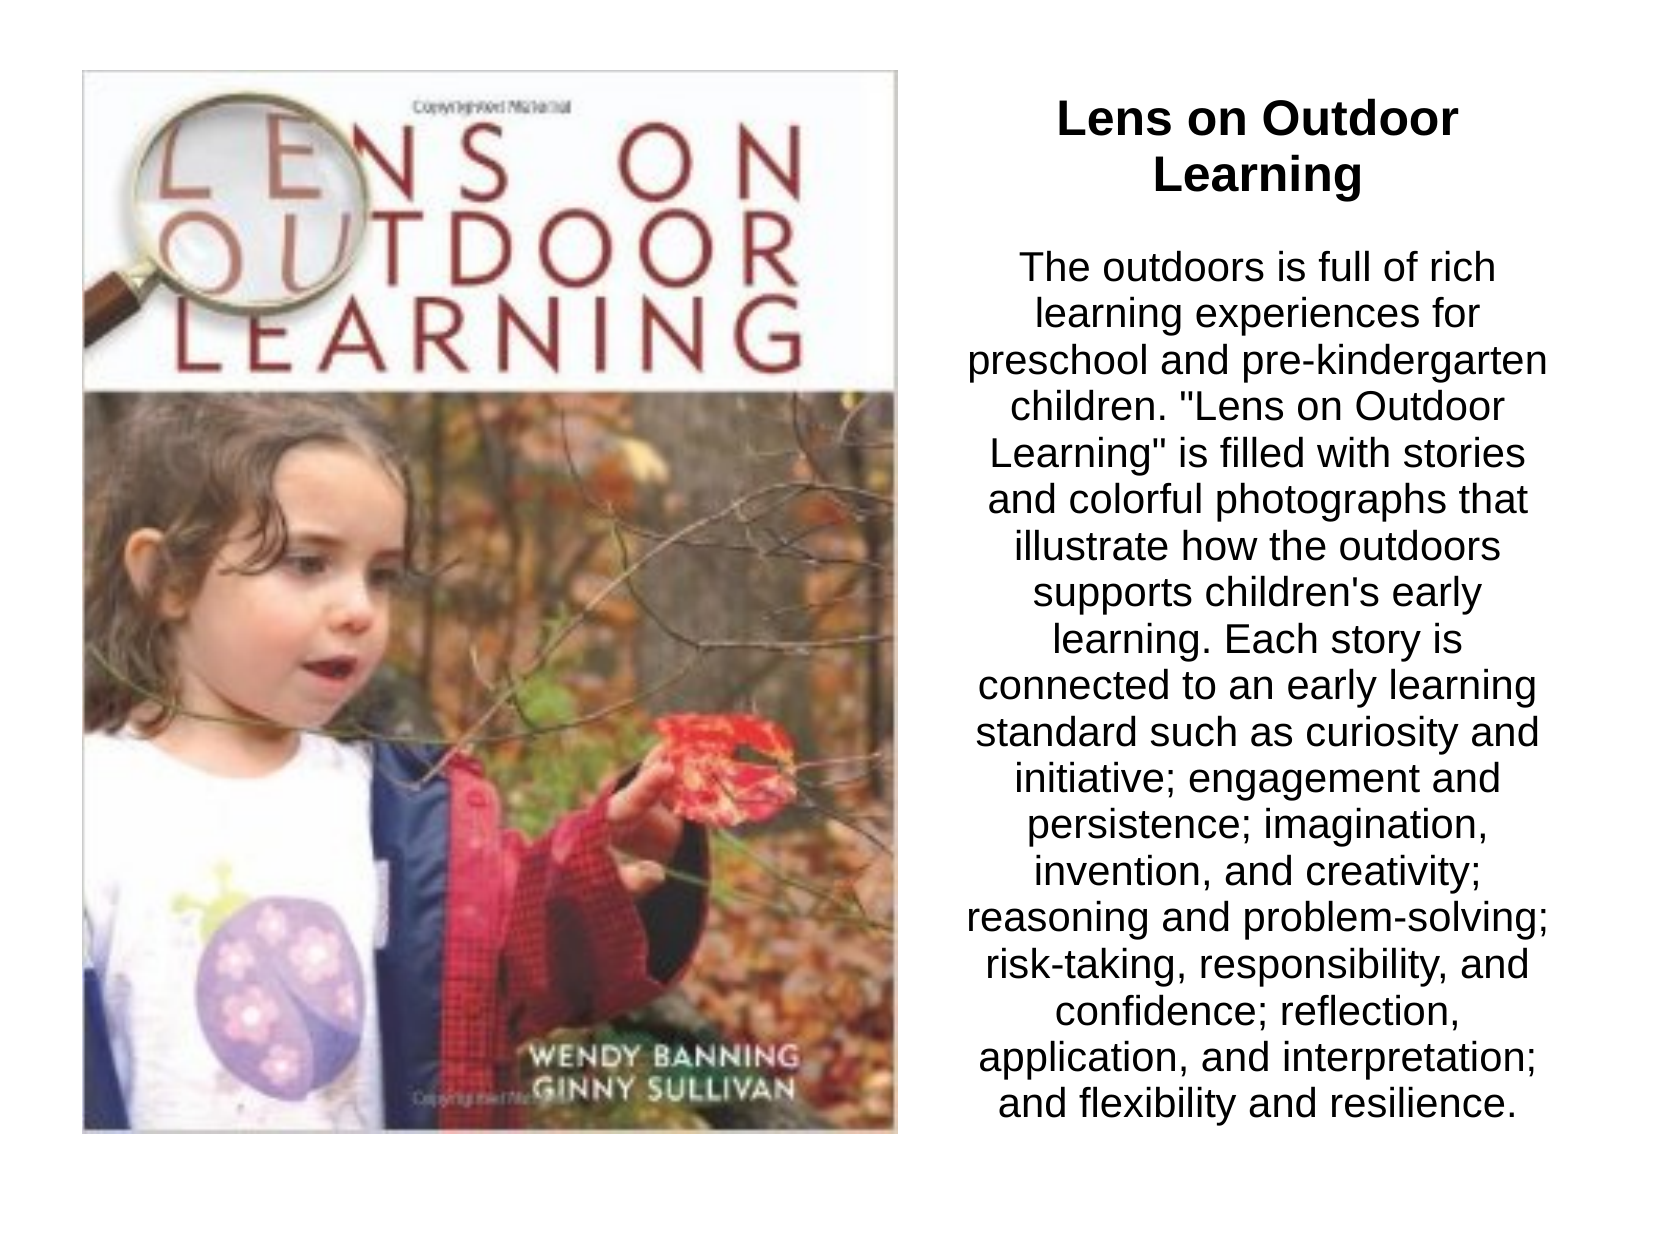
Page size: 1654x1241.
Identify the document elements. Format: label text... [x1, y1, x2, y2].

text_box Lens on Outdoor Learning The outdoors is full of rich learning experiences for preschool and pre-kindergarten children. "Lens on Outdoor Learning" is filled with stories and colorful photographs that illustrate how the outdoors supports children's early learning. Each story is connected to an early learning standard such as curiosity and initiative; engagement and persistence; imagination, invention, and creativity; reasoning and problem-solving; risk-taking, responsibility, and confidence; reflection, application, and interpretation; and flexibility and resilience. [944, 82, 1571, 1146]
picture [82, 70, 898, 1134]
